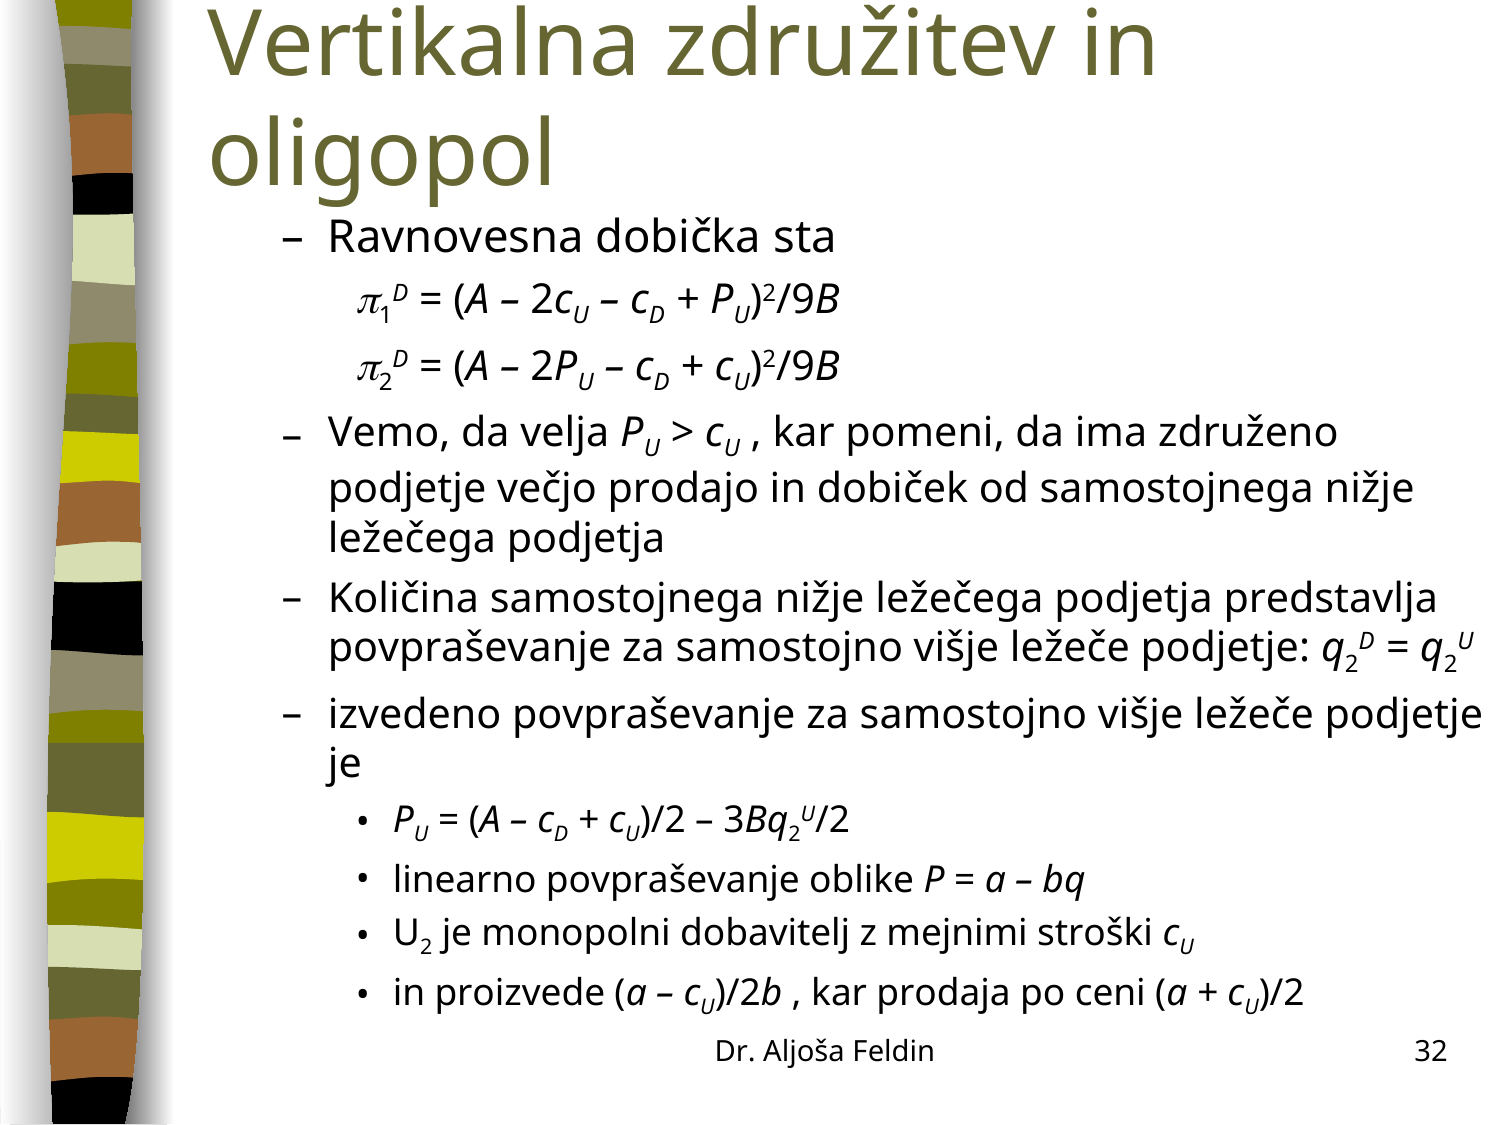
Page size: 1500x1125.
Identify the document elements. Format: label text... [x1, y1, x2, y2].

text_box Dr. Aljoša Feldin [587, 1025, 1063, 1101]
text_box <number> [1149, 1025, 1463, 1101]
list Ravnovesna dobička sta 1D = (A – 2cU – cD + PU)2/9B 2D = (A – 2PU – cD + cU)2/9B Vemo, da velja PU > cU , kar pomeni, da ima združeno podjetje večjo prodajo in dobiček od samostojnega nižje ležečega podjetja Količina samostojnega nižje ležečega podjetja predstavlja povpraševanje za samostojno višje ležeče podjetje: q2D = q2U izvedeno povpraševanje za samostojno višje ležeče podjetje je PU = (A – cD + cU)/2 – 3Bq2U/2 linearno povpraševanje oblike P = a – bq U2 je monopolni dobavitelj z mejnimi stroški cU in proizvede (a – cU)/2b , kar prodaja po ceni (a + cU)/2 [192, 200, 1500, 1001]
title Vertikalna združitev in oligopol [192, 0, 1468, 188]
